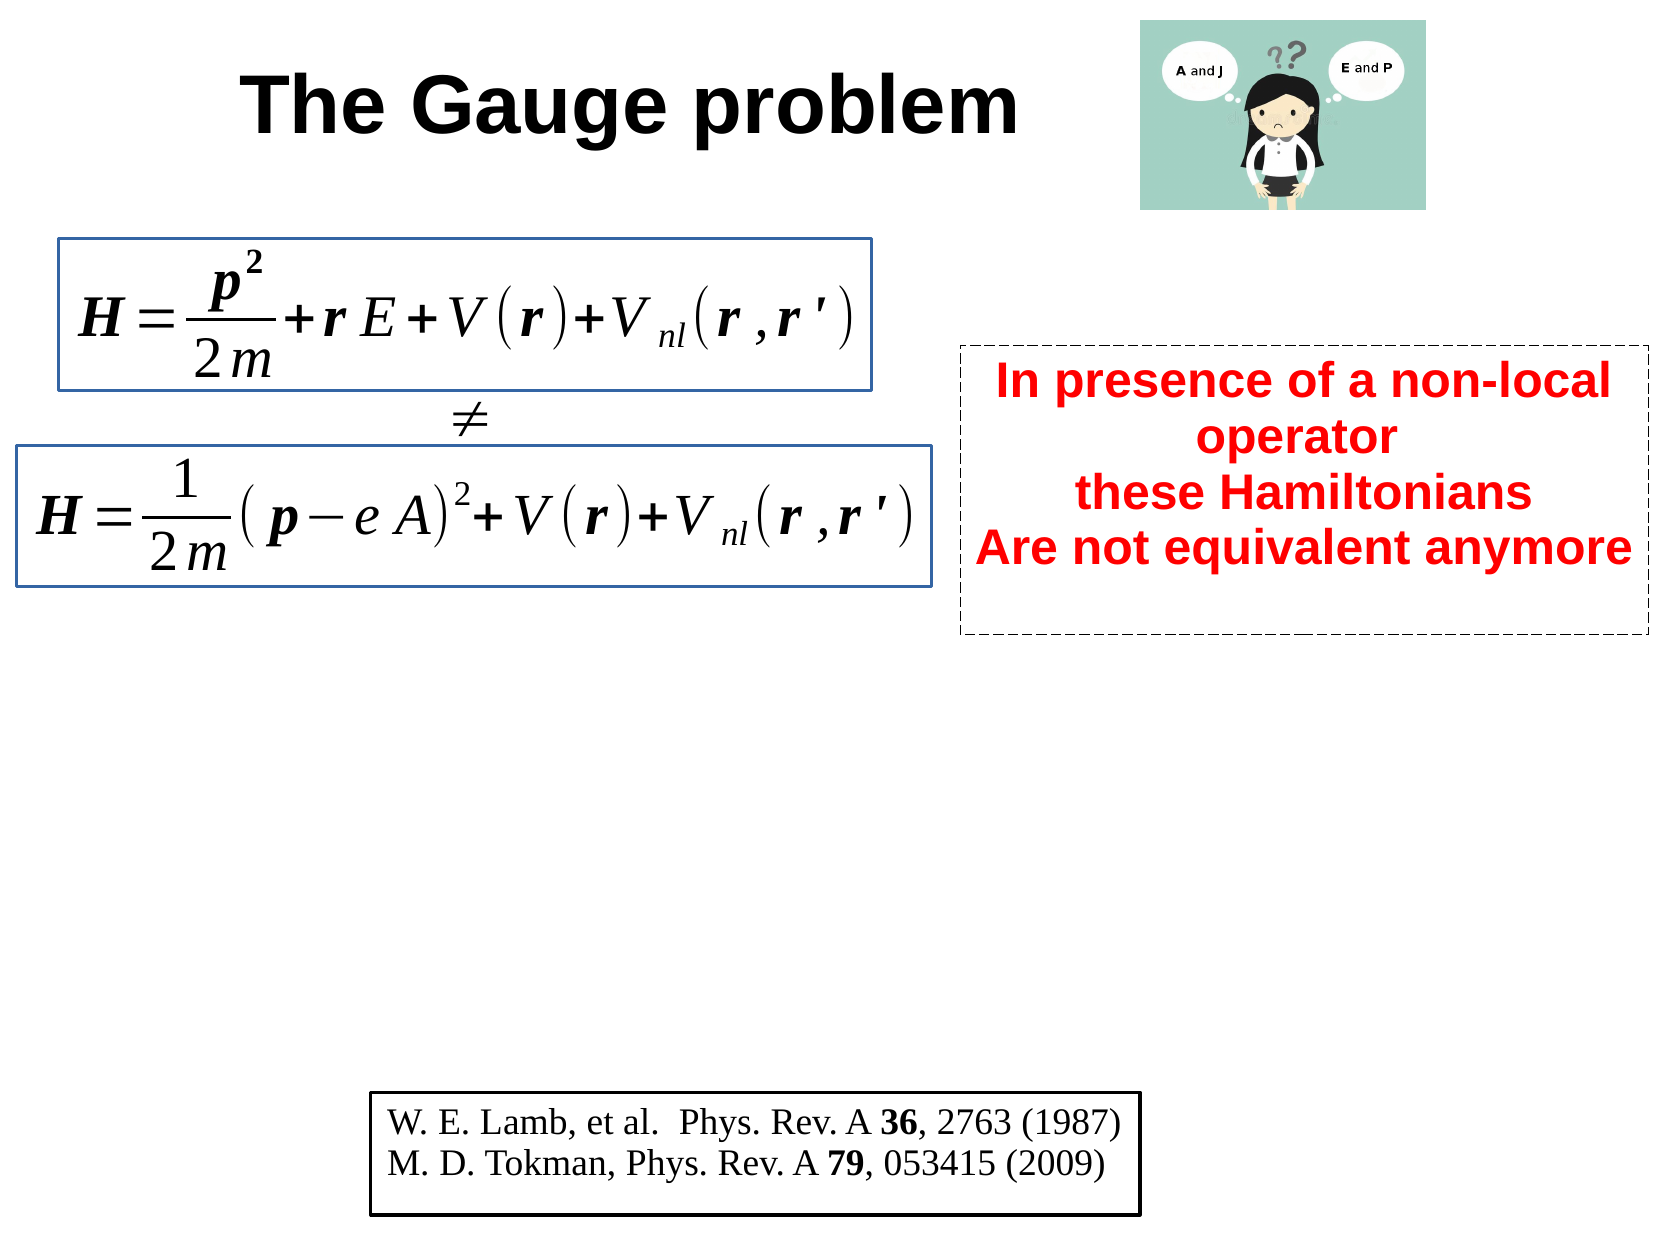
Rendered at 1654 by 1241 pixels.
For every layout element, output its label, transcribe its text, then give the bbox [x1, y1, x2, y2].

text_box W. E. Lamb, et al. Phys. Rev. A 36, 2763 (1987) M. D. Tokman, Phys. Rev. A 79, 053415 (2009) [370, 1092, 1141, 1216]
chart [17, 240, 931, 586]
title The Gauge problem [150, 30, 1111, 181]
picture [1140, 20, 1426, 211]
text_box In presence of a non-local operator these Hamiltonians Are not equivalent anymore [960, 345, 1649, 635]
